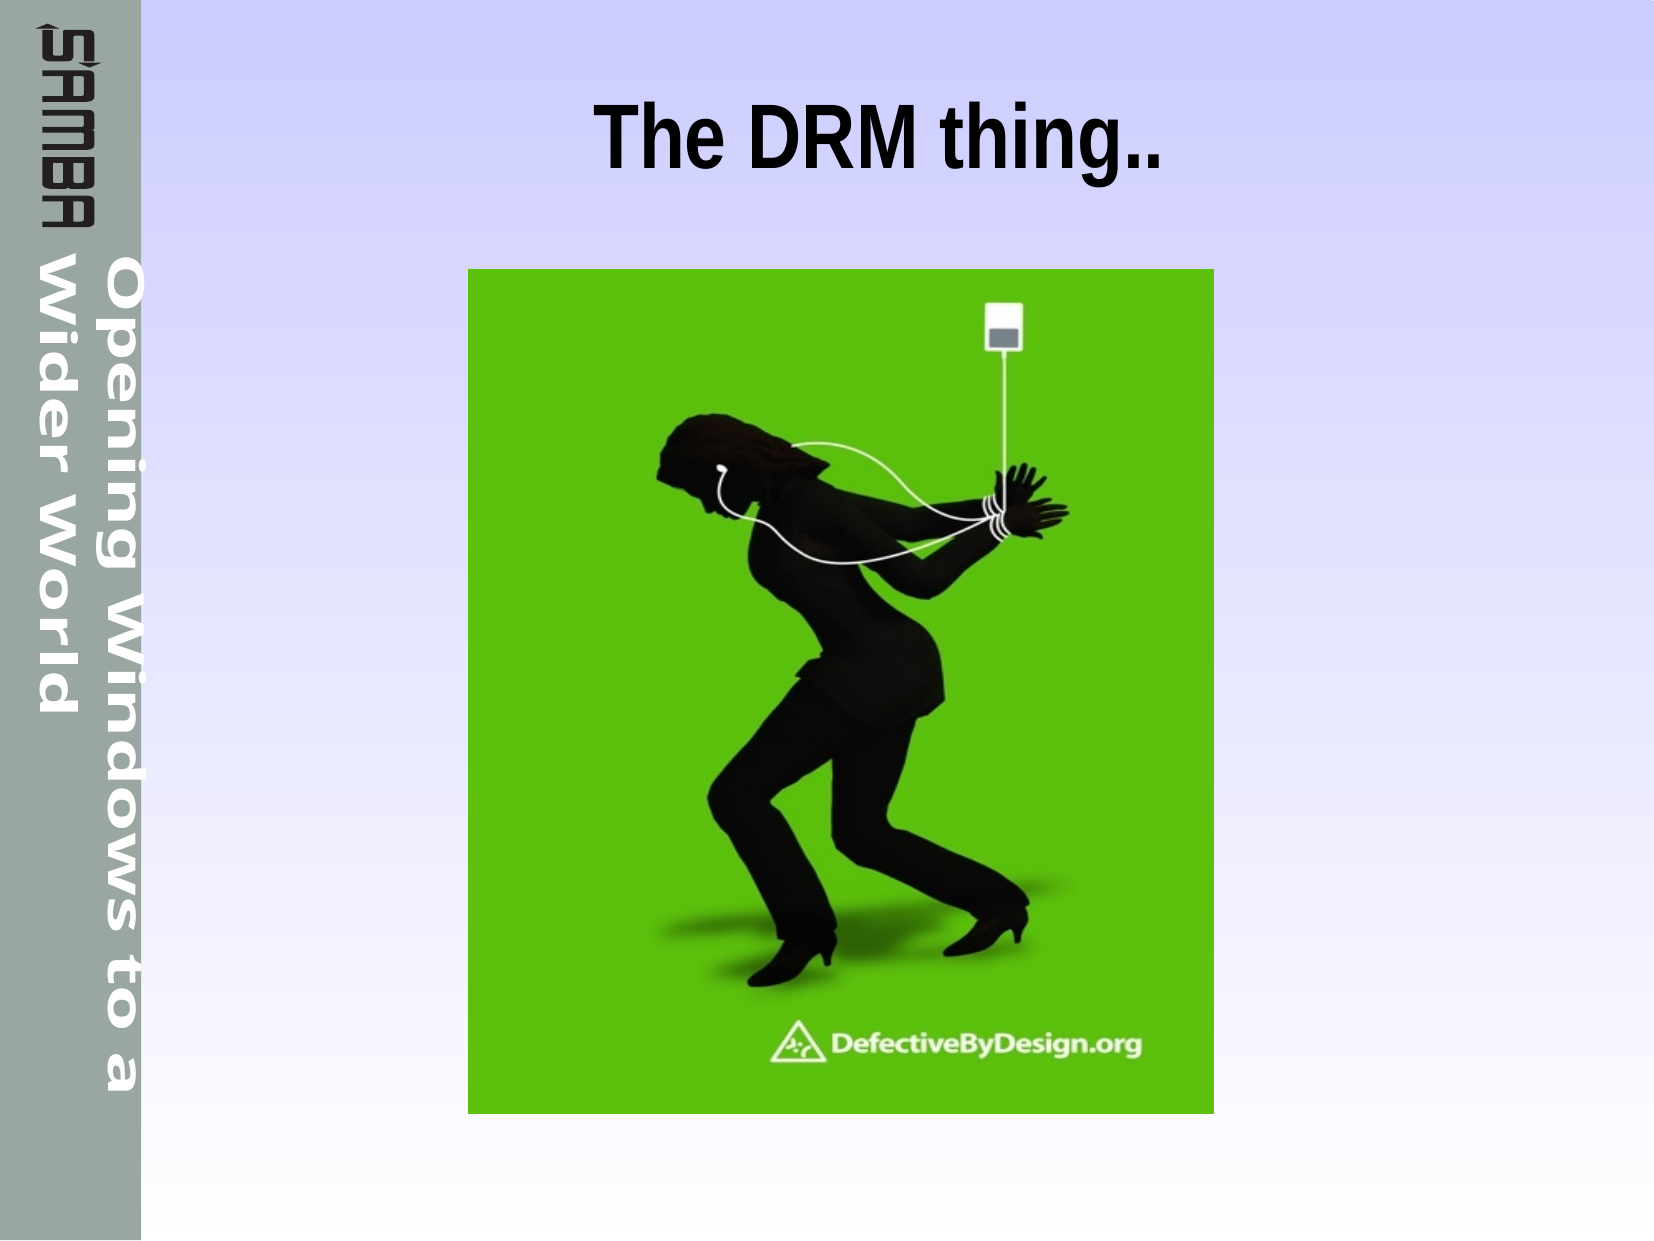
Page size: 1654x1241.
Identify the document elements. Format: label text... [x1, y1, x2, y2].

title The DRM thing.. [173, 31, 1586, 239]
picture [468, 269, 1214, 1114]
